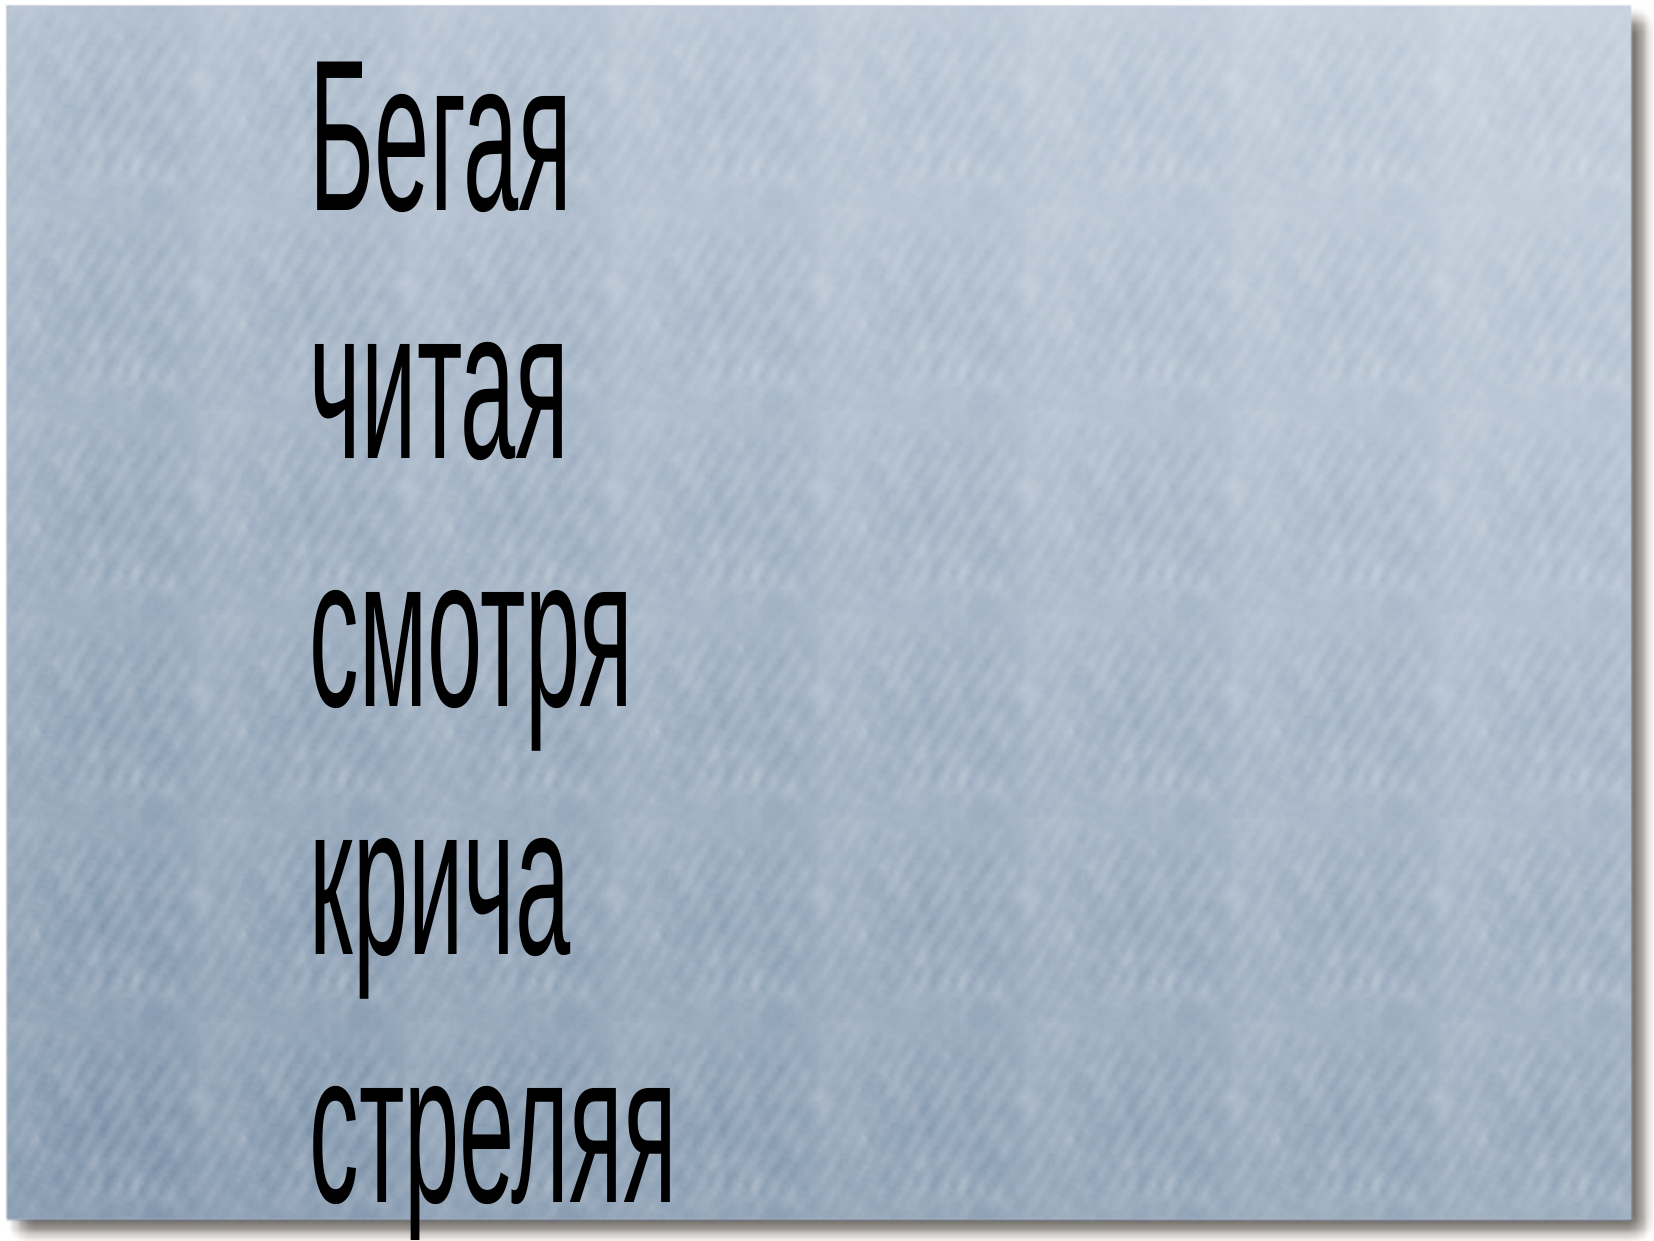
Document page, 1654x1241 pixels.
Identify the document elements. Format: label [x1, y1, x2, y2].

chart [31, 0, 1417, 1240]
picture [0, 0, 1654, 1241]
